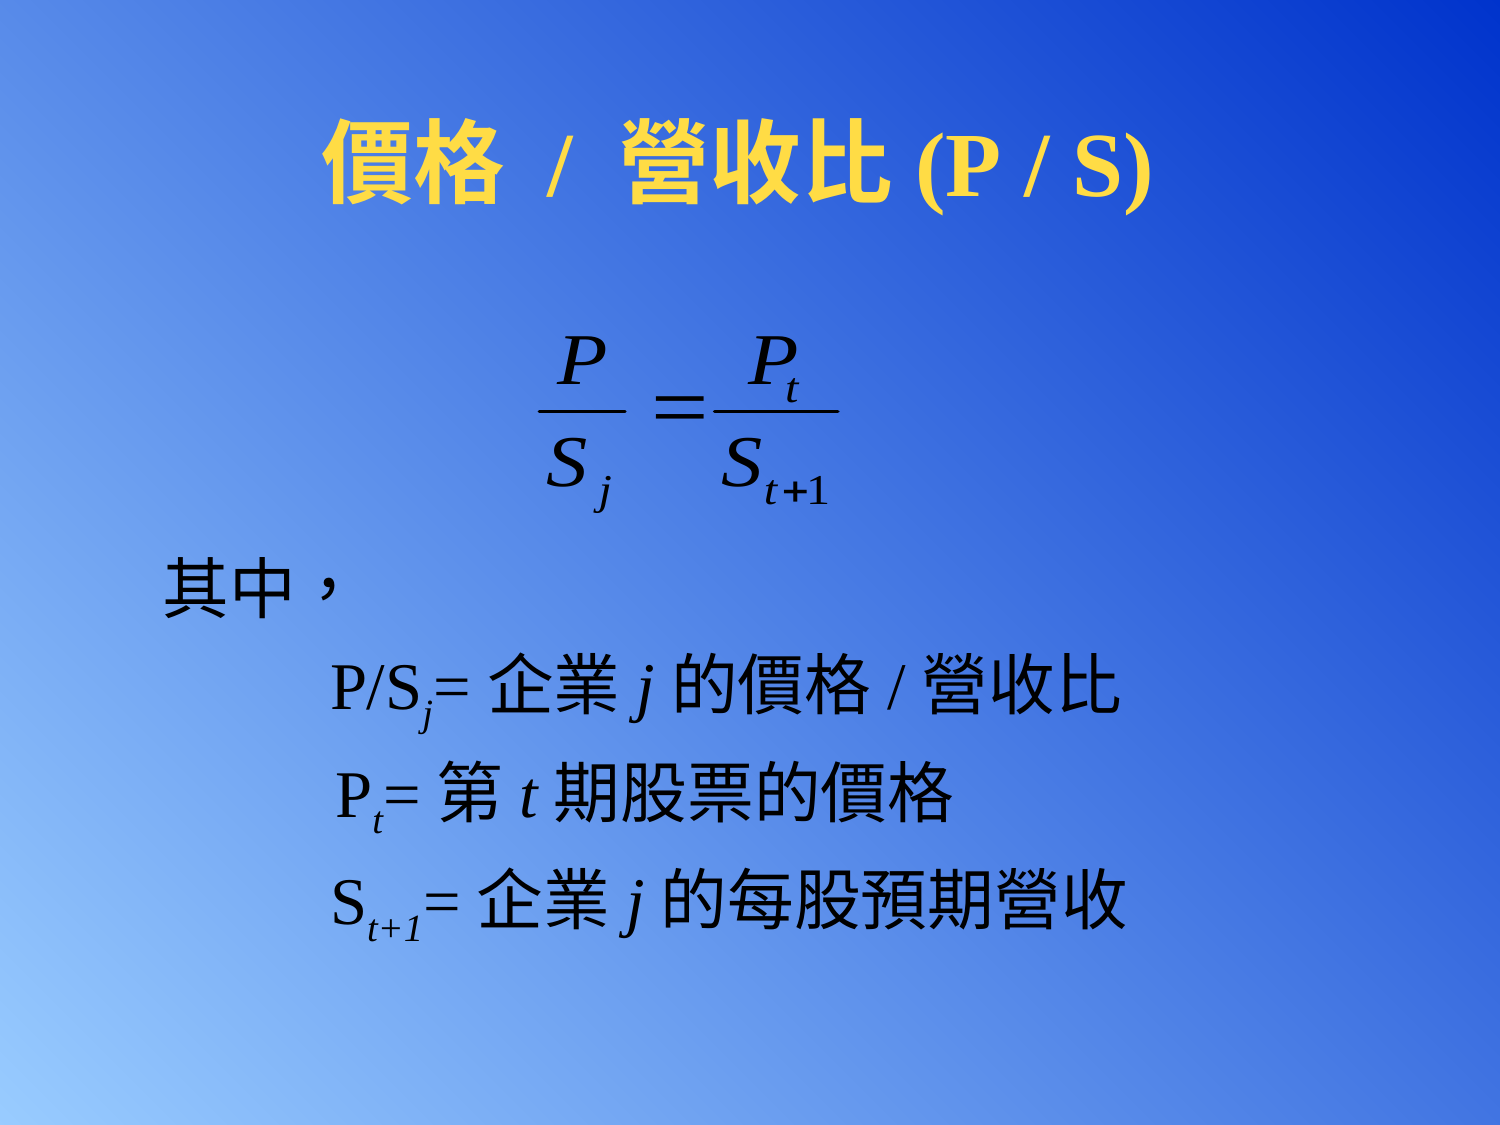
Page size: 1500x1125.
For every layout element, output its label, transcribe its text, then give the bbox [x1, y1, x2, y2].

title 價格 / 營收比(P / S) [53, 66, 1424, 254]
list 其中， P/Sj=企業j的價格/營收比 Pt=第t期股票的價格 St+1=企業j的每股預期營收 [147, 538, 1335, 977]
chart [525, 314, 856, 527]
